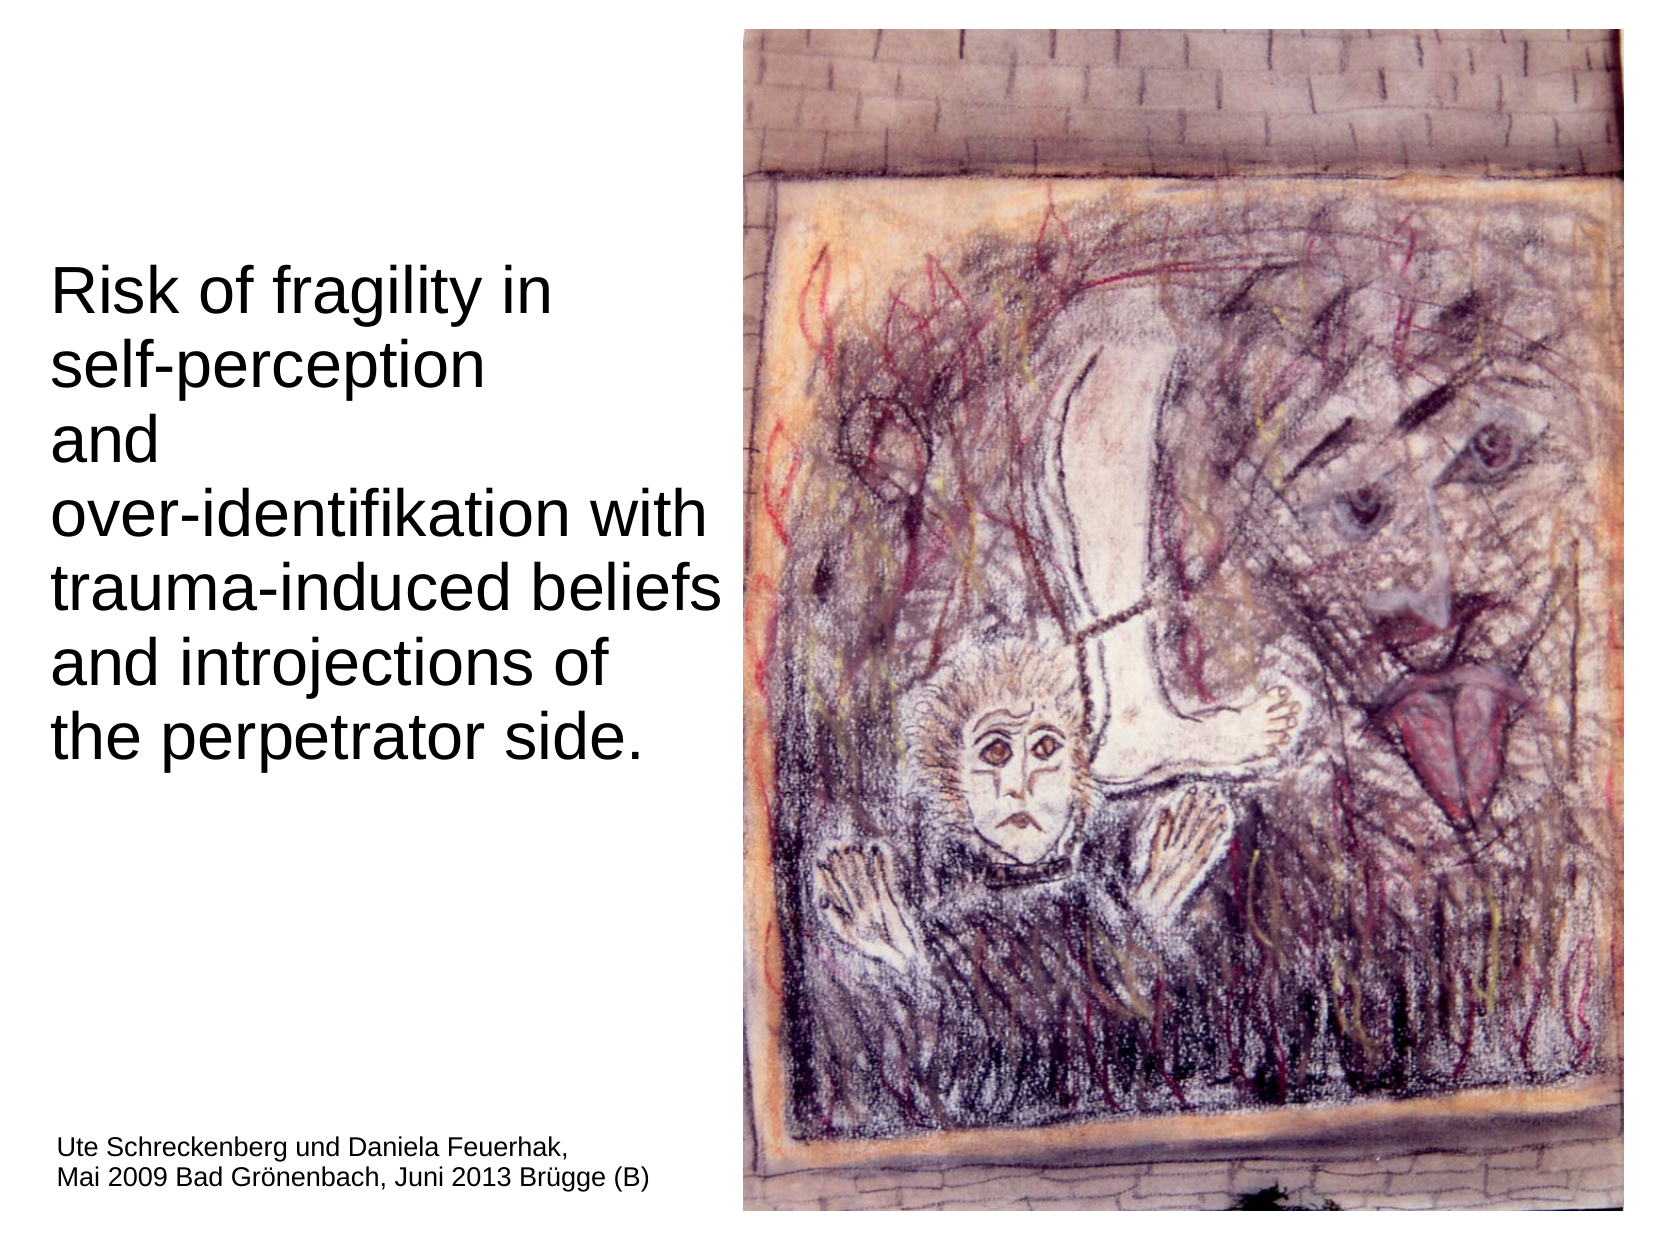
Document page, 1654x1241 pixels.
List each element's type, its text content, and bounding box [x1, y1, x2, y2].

picture [743, 29, 1624, 1211]
text_box Risk of fragility in self-perception and over-identifikation with trauma-induced beliefs and introjections of the perpetrator side. [29, 236, 743, 787]
text_box Ute Schreckenberg und Daniela Feuerhak, Mai 2009 Bad Grönenbach, Juni 2013 Brügge (B) [41, 1092, 975, 1191]
